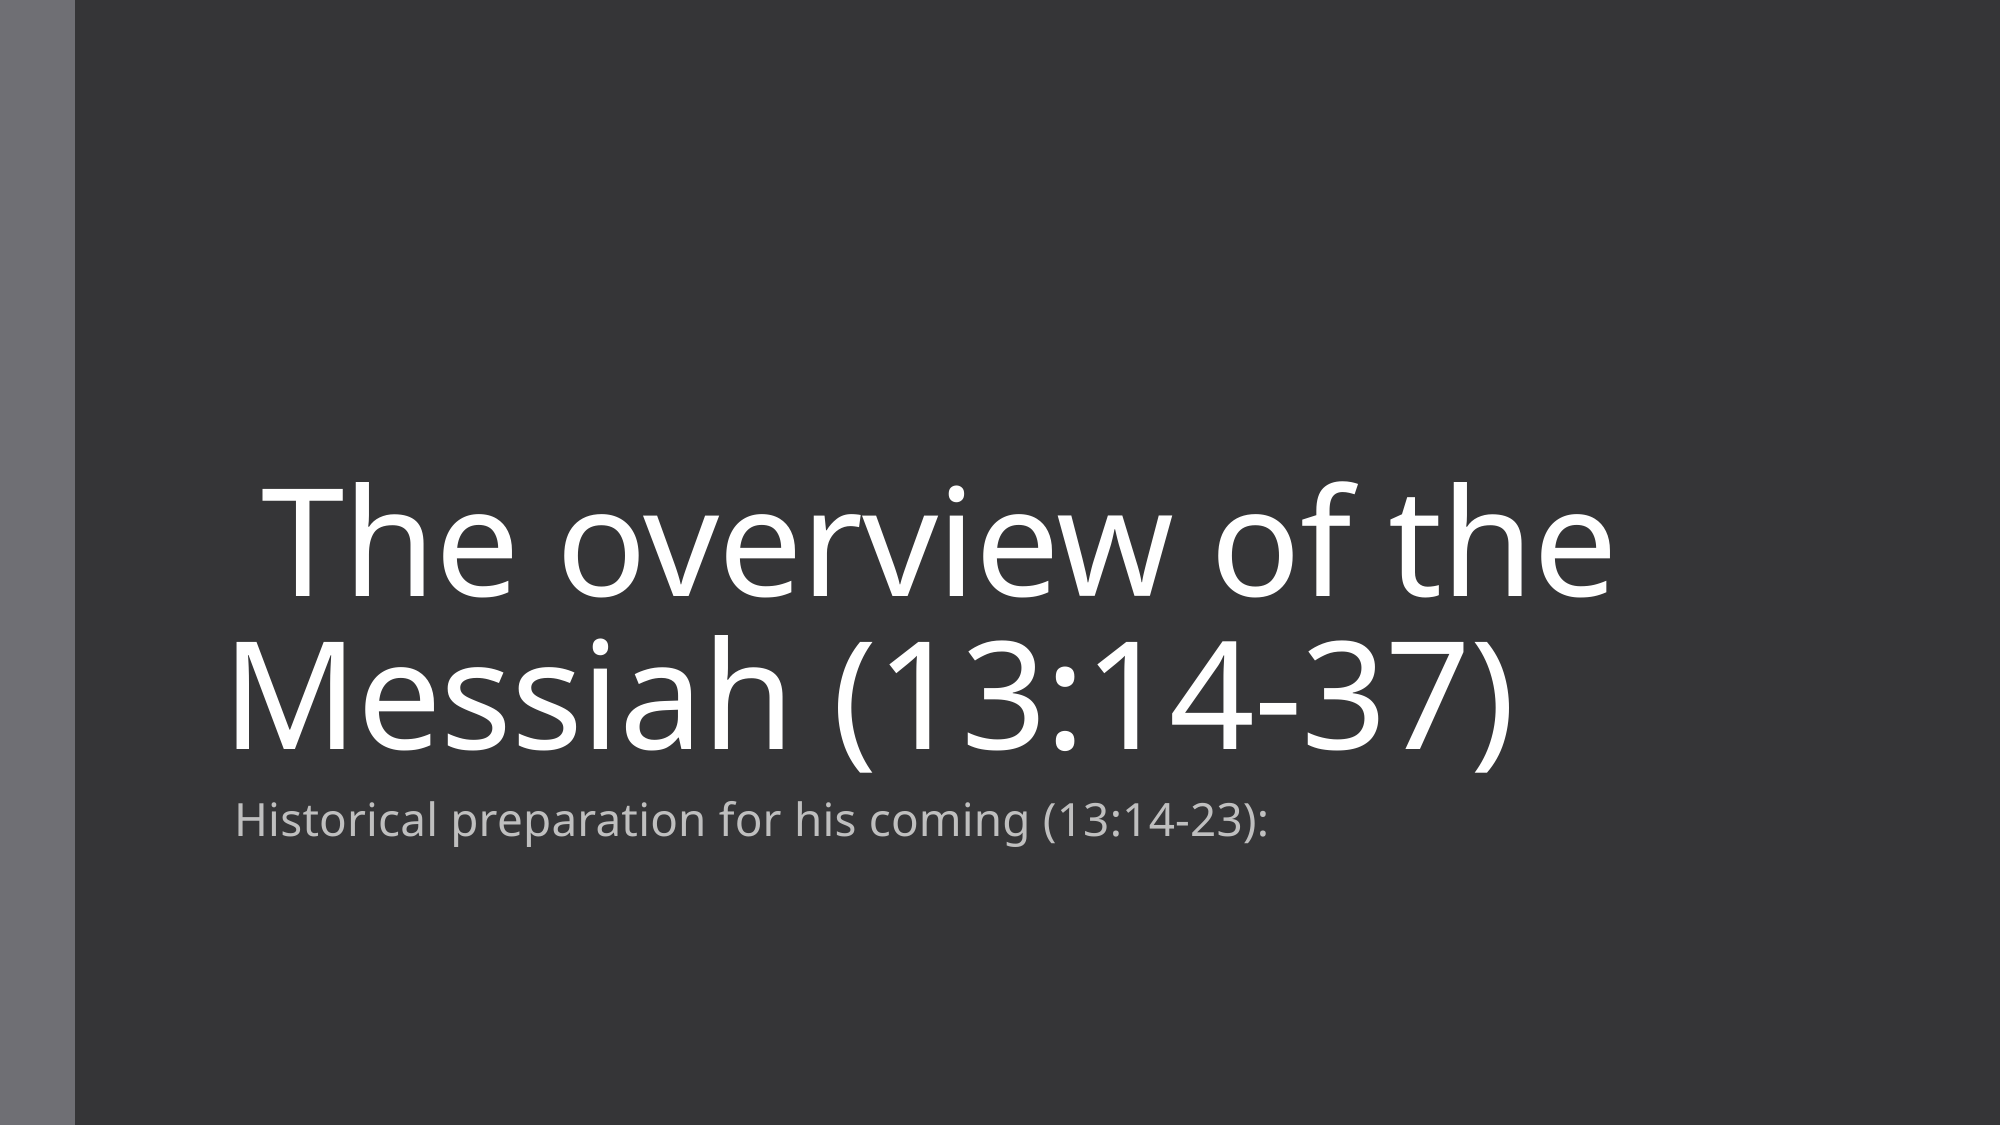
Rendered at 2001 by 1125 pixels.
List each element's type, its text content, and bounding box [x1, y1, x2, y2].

title The overview of the Messiah (13:14-37) [206, 124, 1752, 787]
subtitle Historical preparation for his coming (13:14-23): [206, 787, 1752, 1066]
